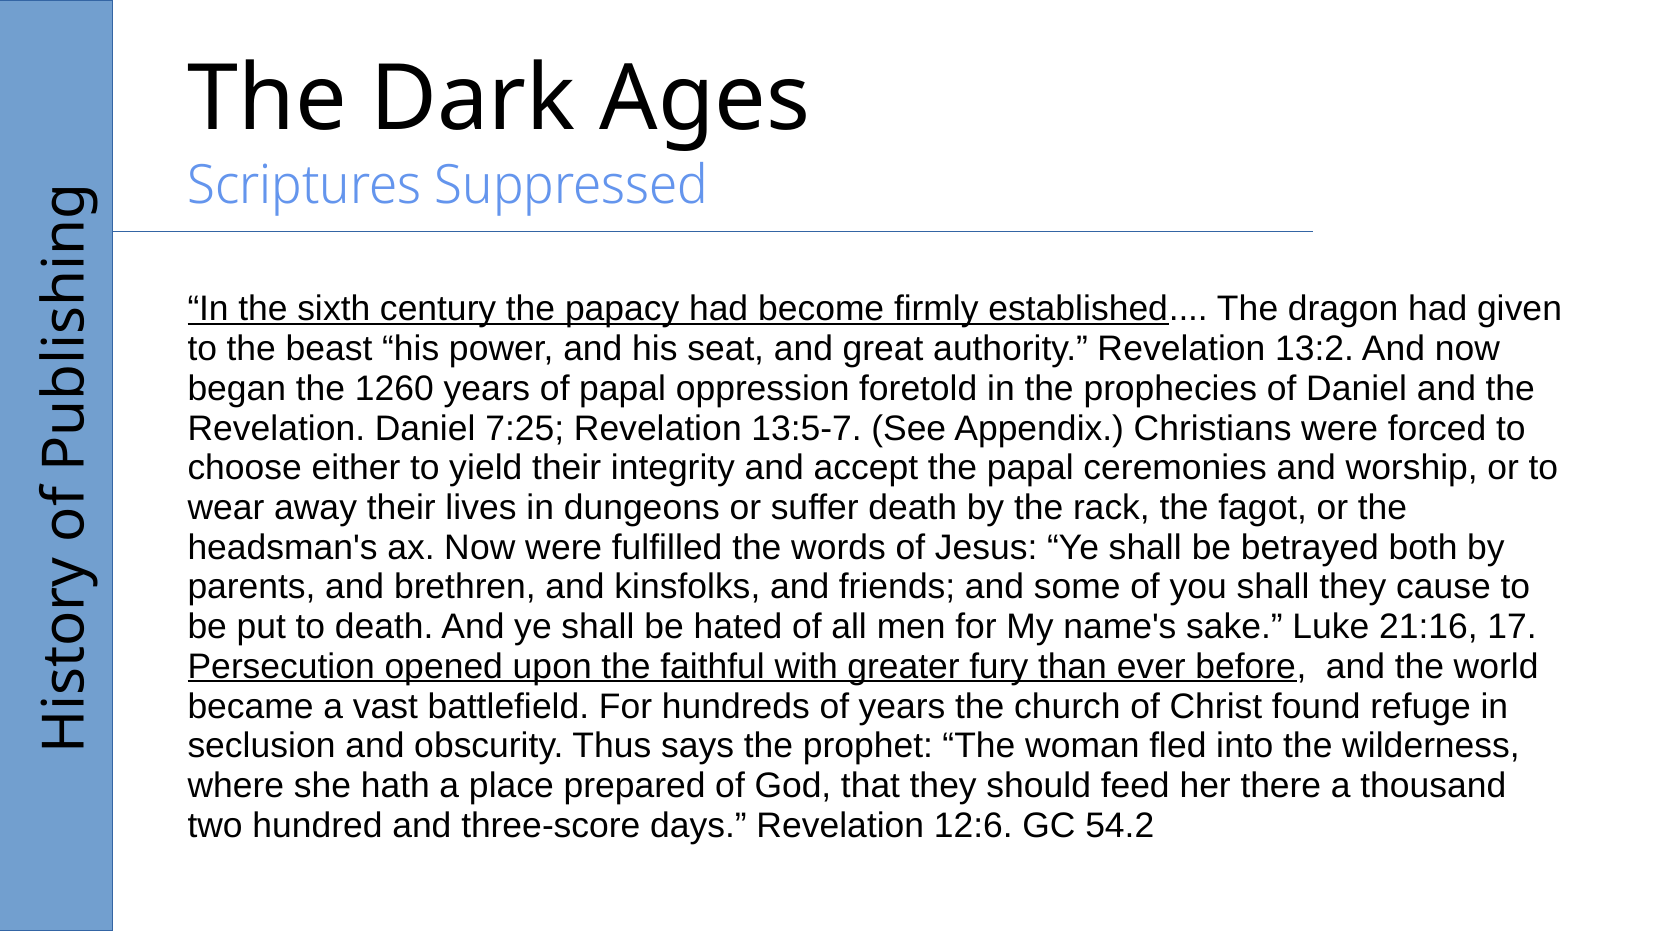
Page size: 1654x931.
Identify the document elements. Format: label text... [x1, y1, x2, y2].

text_box [0, 0, 113, 931]
subtitle “In the sixth century the papacy had become firmly established.... The dragon had given to the beast “his power, and his seat, and great authority.” Revelation 13:2. And now began the 1260 years of papal oppression foretold in the prophecies of Daniel and the Revelation. Daniel 7:25; Revelation 13:5-7. (See Appendix.) Christians were forced to choose either to yield their integrity and accept the papal ceremonies and worship, or to wear away their lives in dungeons or suffer death by the rack, the fagot, or the headsman's ax. Now were fulfilled the words of Jesus: “Ye shall be betrayed both by parents, and brethren, and kinsfolks, and friends; and some of you shall they cause to be put to death. And ye shall be hated of all men for My name's sake.” Luke 21:16, 17. Persecution opened upon the faithful with greater fury than ever before, and the world became a vast battlefield. For hundreds of years the church of Christ found refuge in seclusion and obscurity. Thus says the prophet: “The woman fled into the wilderness, where she hath a place prepared of God, that they should feed her there a thousand two hundred and three-score days.” Revelation 12:6. GC 54.2 [187, 288, 1571, 885]
text_box History of Publishing [13, 37, 105, 901]
title Scriptures Suppressed [187, 125, 1571, 239]
title The Dark Ages [187, 33, 1571, 125]
